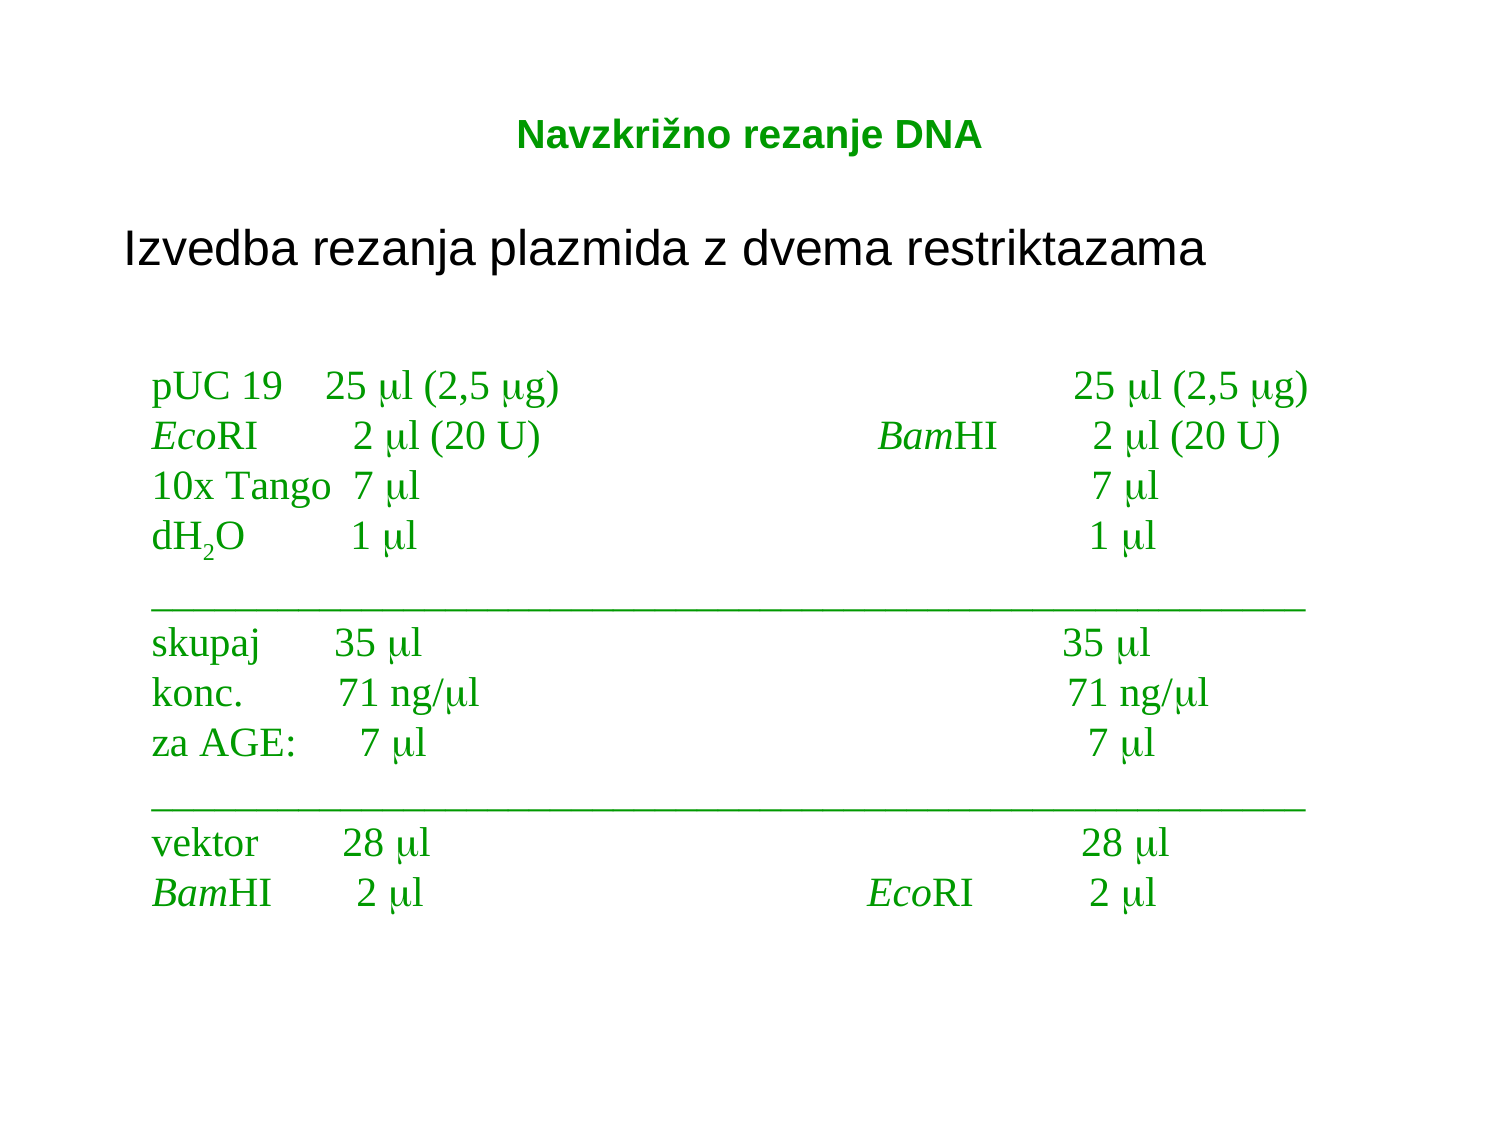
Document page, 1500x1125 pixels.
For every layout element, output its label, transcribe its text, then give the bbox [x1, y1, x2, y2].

text_box pUC 19 25 l (2,5 g) 25 l (2,5 g) EcoRI 2 l (20 U) BamHI 2 l (20 U) 10x Tango 7 l 7 l dH2O 1 l 1 l _______________________________________________________ skupaj 35 l 35 l konc. 71 ng/l 71 ng/l za AGE: 7 l 7 l _______________________________________________________ vektor 28 l 28 l BamHI 2 l EcoRI 2 l [136, 350, 1324, 923]
text_box Izvedba rezanja plazmida z dvema restriktazama [108, 207, 1223, 284]
text_box Navzkrižno rezanje DNA [112, 99, 1388, 165]
